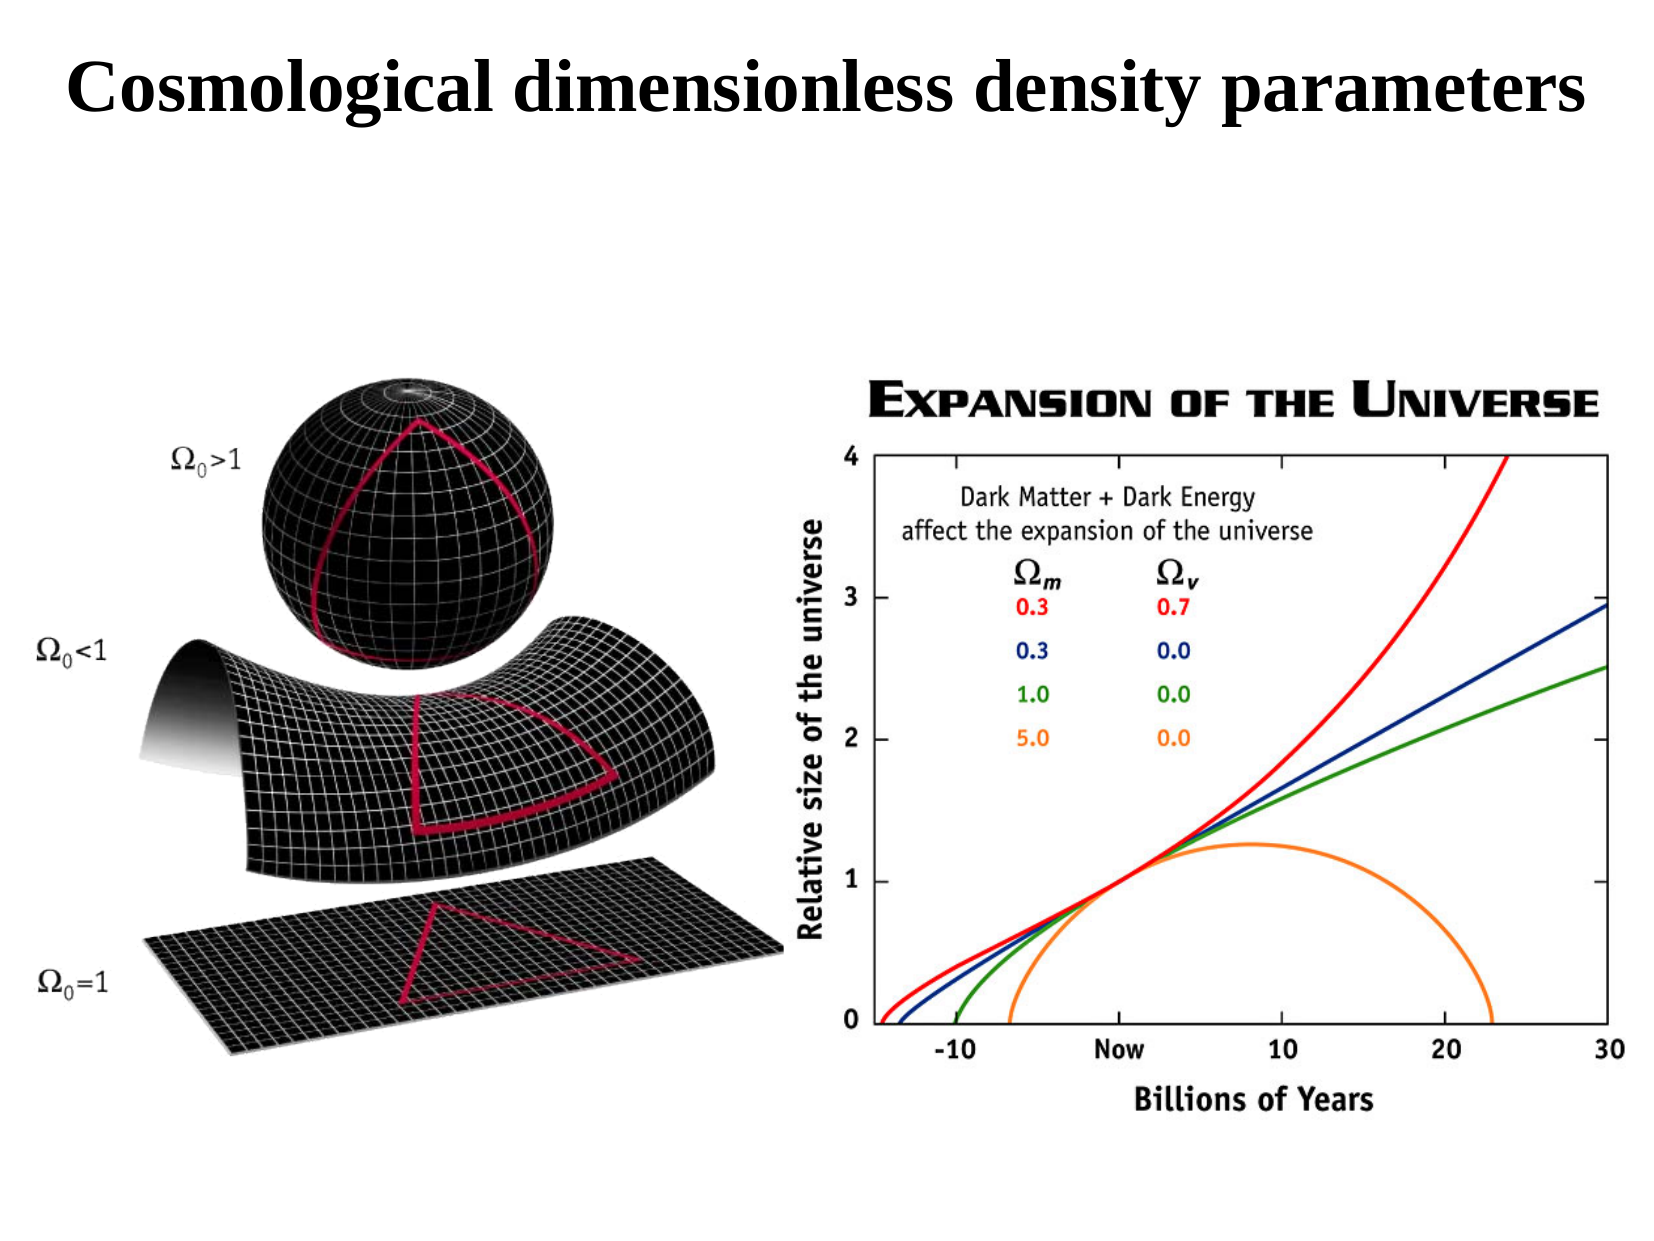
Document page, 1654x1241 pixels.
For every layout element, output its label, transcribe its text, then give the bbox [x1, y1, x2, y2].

picture [788, 366, 1626, 1120]
picture [27, 373, 784, 1057]
title Cosmological dimensionless density parameters [16, 25, 1638, 138]
